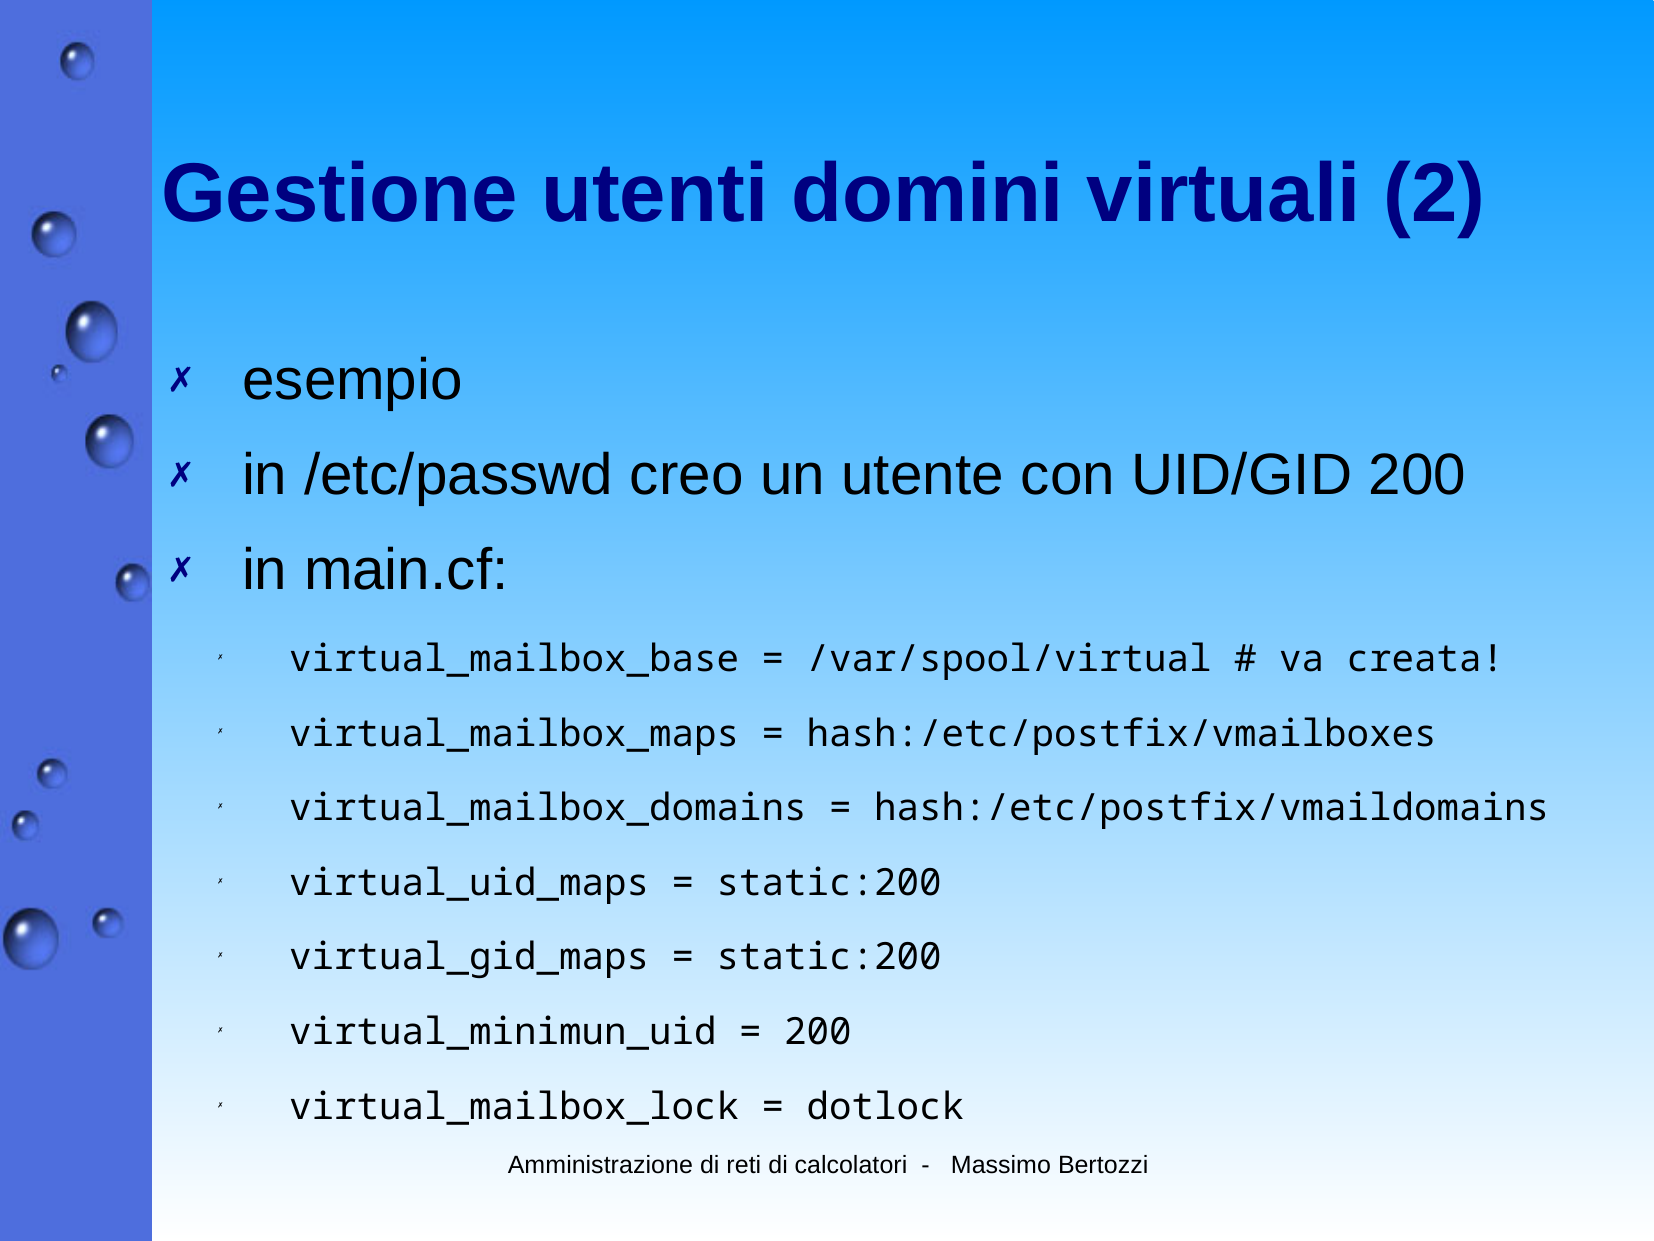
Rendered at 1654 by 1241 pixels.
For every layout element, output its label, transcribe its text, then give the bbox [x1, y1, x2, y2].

list esempio in /etc/passwd creo un utente con UID/GID 200 in main.cf: virtual_mailbox_base = /var/spool/virtual # va creata! virtual_mailbox_maps = hash:/etc/postfix/vmailboxes virtual_mailbox_domains = hash:/etc/postfix/vmaildomains virtual_uid_maps = static:200 virtual_gid_maps = static:200 virtual_minimun_uid = 200 virtual_mailbox_lock = dotlock [159, 346, 1625, 1128]
picture [0, 0, 152, 1241]
title Gestione utenti domini virtuali (2) [118, 88, 1531, 296]
